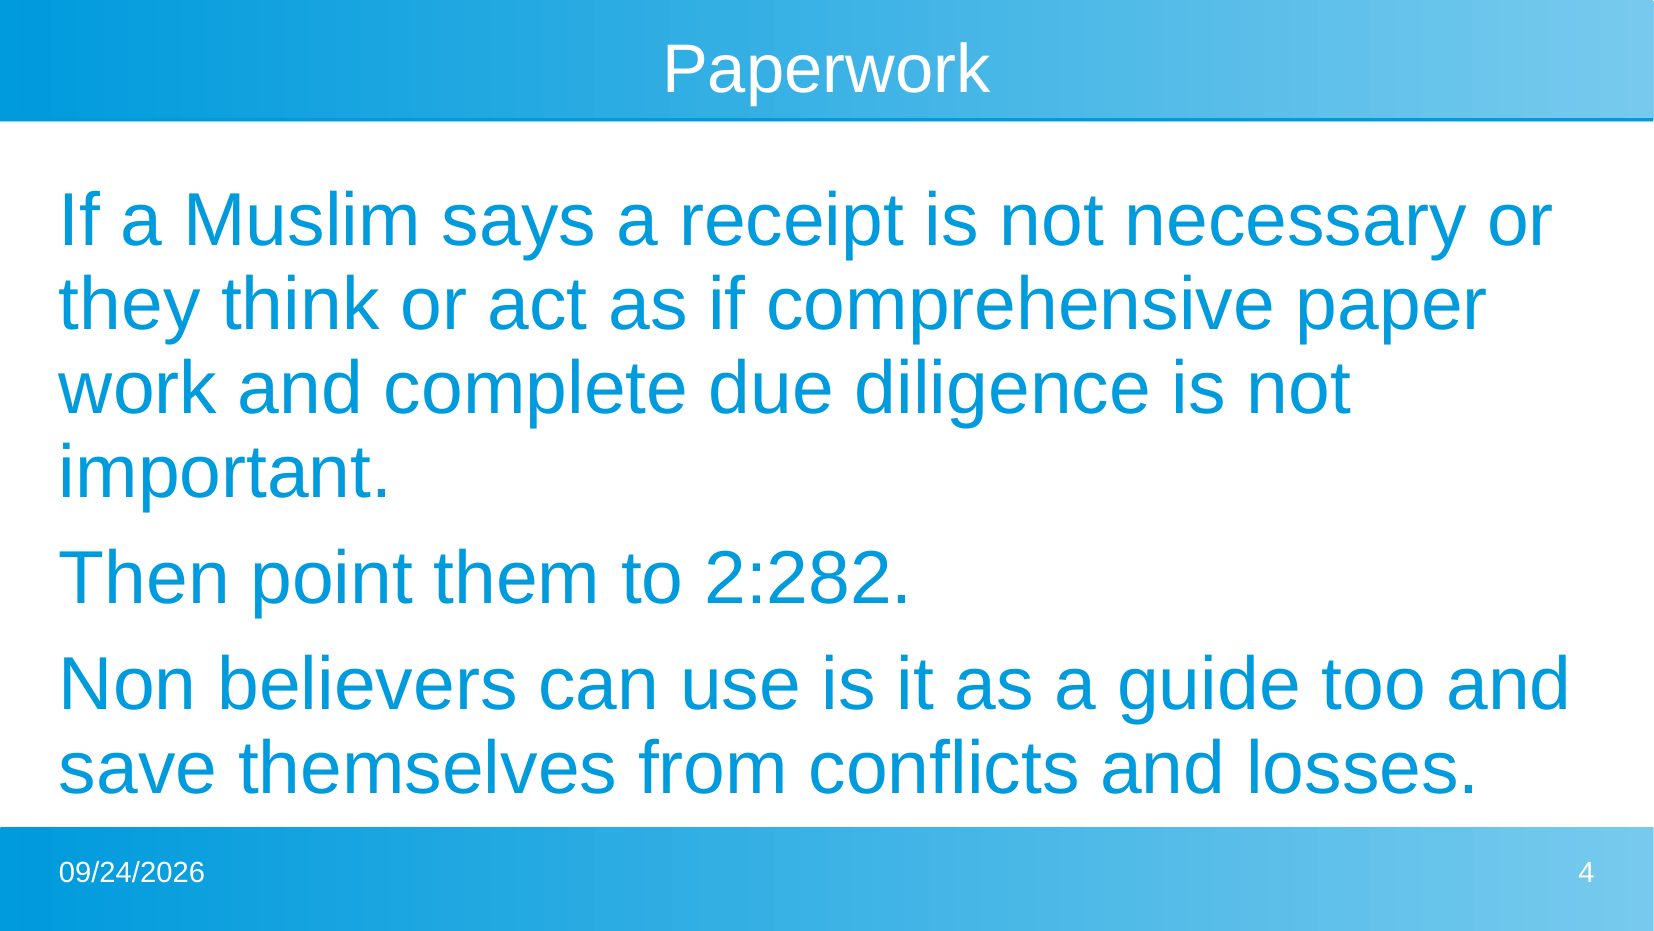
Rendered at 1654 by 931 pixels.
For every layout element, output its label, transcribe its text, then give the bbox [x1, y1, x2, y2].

list If a Muslim says a receipt is not necessary or they think or act as if comprehensive paper work and complete due diligence is not important. Then point them to 2:282. Non believers can use is it as a guide too and save themselves from conflicts and losses. [59, 177, 1595, 768]
title Paperwork [59, 29, 1595, 108]
